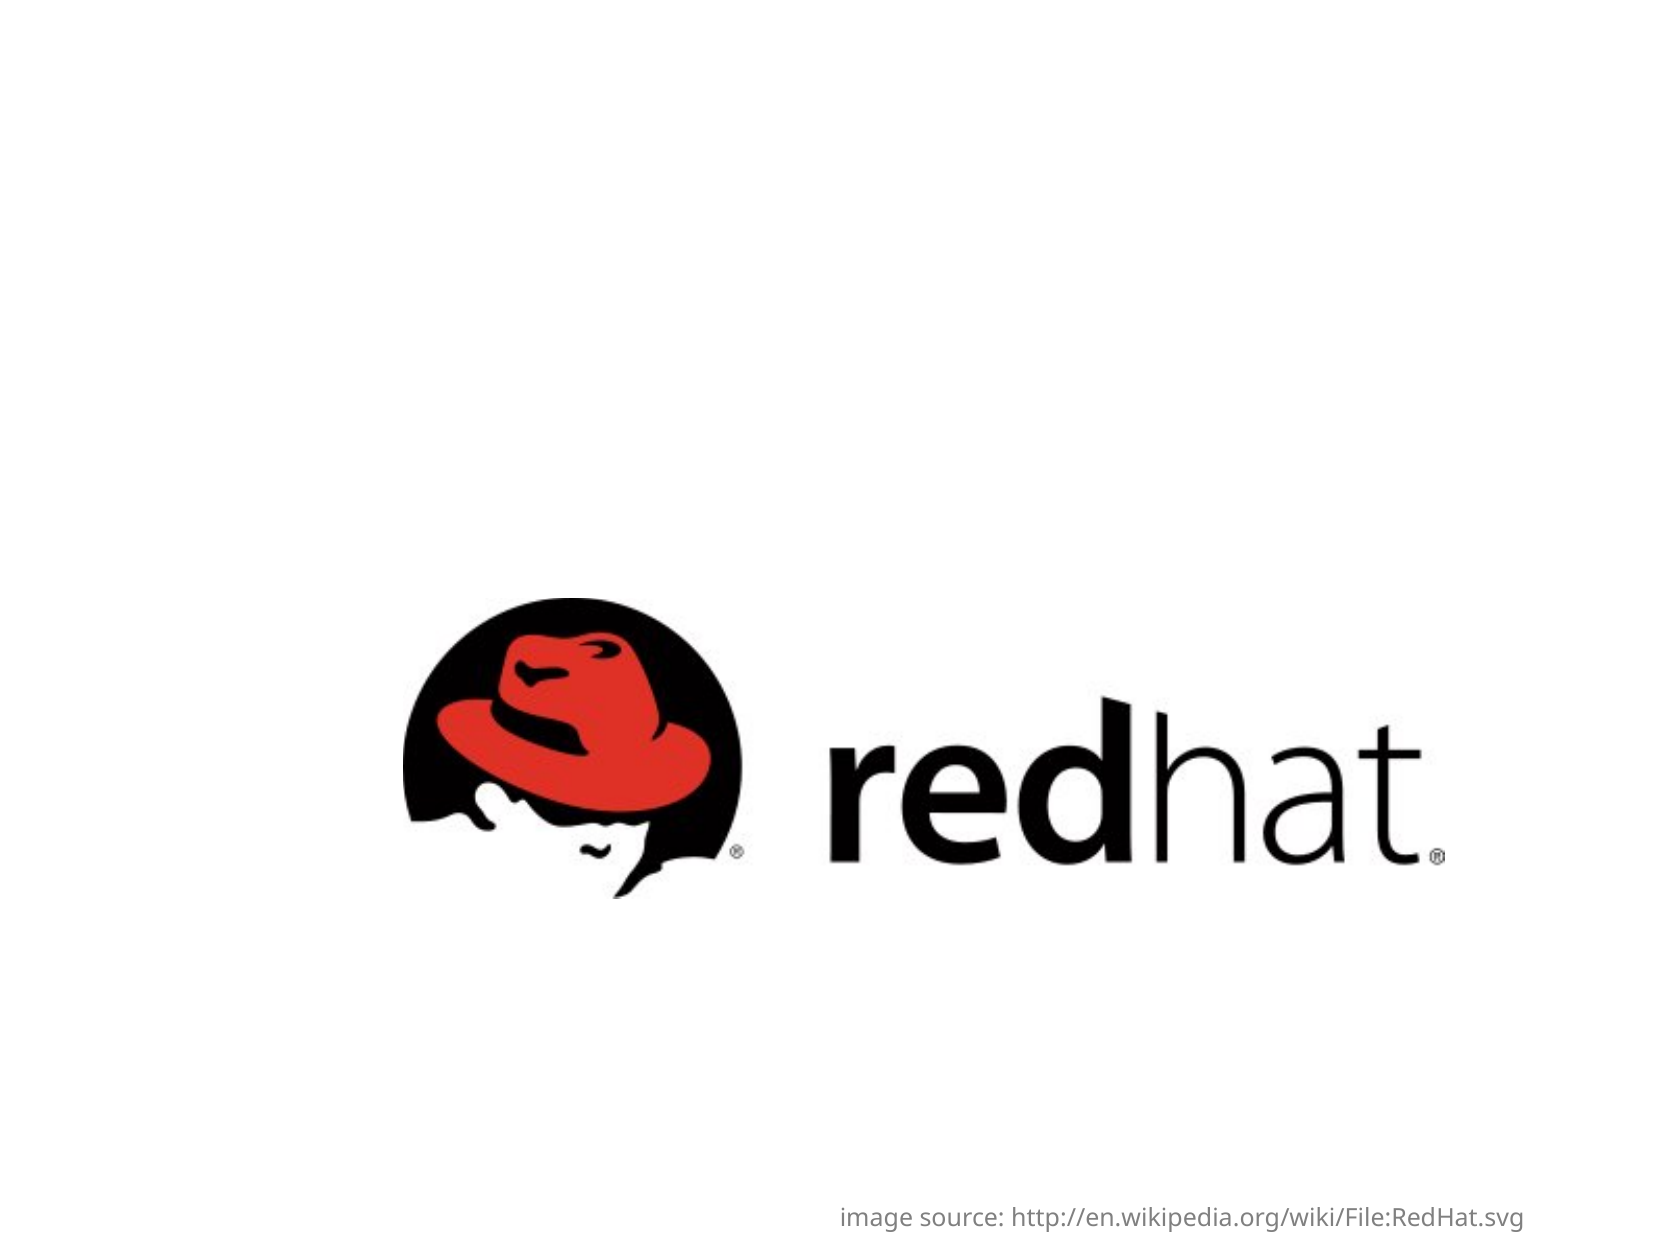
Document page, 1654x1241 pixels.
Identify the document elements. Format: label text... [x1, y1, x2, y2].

text_box image source: http://en.wikipedia.org/wiki/File:RedHat.svg [825, 1192, 1654, 1238]
picture [403, 598, 1445, 899]
